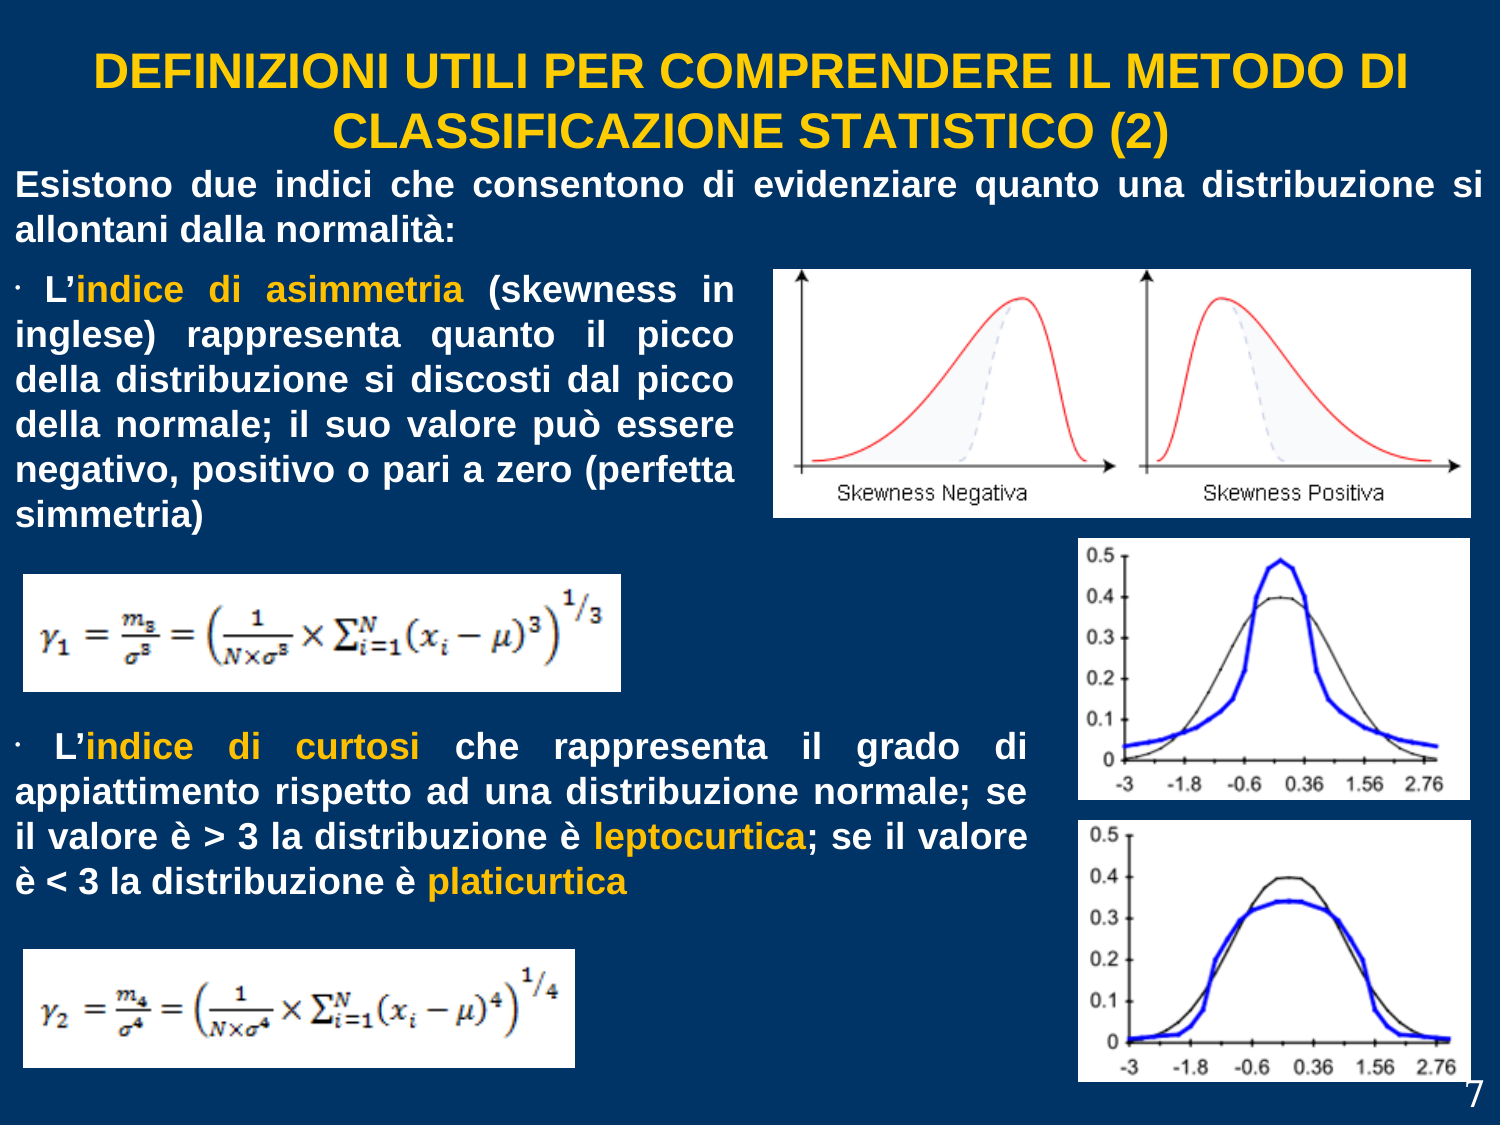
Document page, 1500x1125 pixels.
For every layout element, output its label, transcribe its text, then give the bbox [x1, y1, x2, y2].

picture [23, 574, 621, 692]
picture [1078, 820, 1471, 1082]
text_box Esistono due indici che consentono di evidenziare quanto una distribuzione si allontani dalla normalità: [0, 152, 1500, 258]
picture [773, 269, 1471, 518]
text_box L’indice di asimmetria (skewness in inglese) rappresenta quanto il picco della distribuzione si discosti dal picco della normale; il suo valore può essere negativo, positivo o pari a zero (perfetta simmetria) [0, 257, 750, 543]
picture [23, 949, 575, 1068]
title DEFINIZIONI UTILI PER COMPRENDERE IL METODO DI CLASSIFICAZIONE STATISTICO (2) [76, 31, 1427, 135]
picture [1078, 538, 1470, 801]
text_box L’indice di curtosi che rappresenta il grado di appiattimento rispetto ad una distribuzione normale; se il valore è > 3 la distribuzione è leptocurtica; se il valore è < 3 la distribuzione è platicurtica [0, 714, 1043, 910]
slide_number <numero> [1149, 1062, 1500, 1125]
